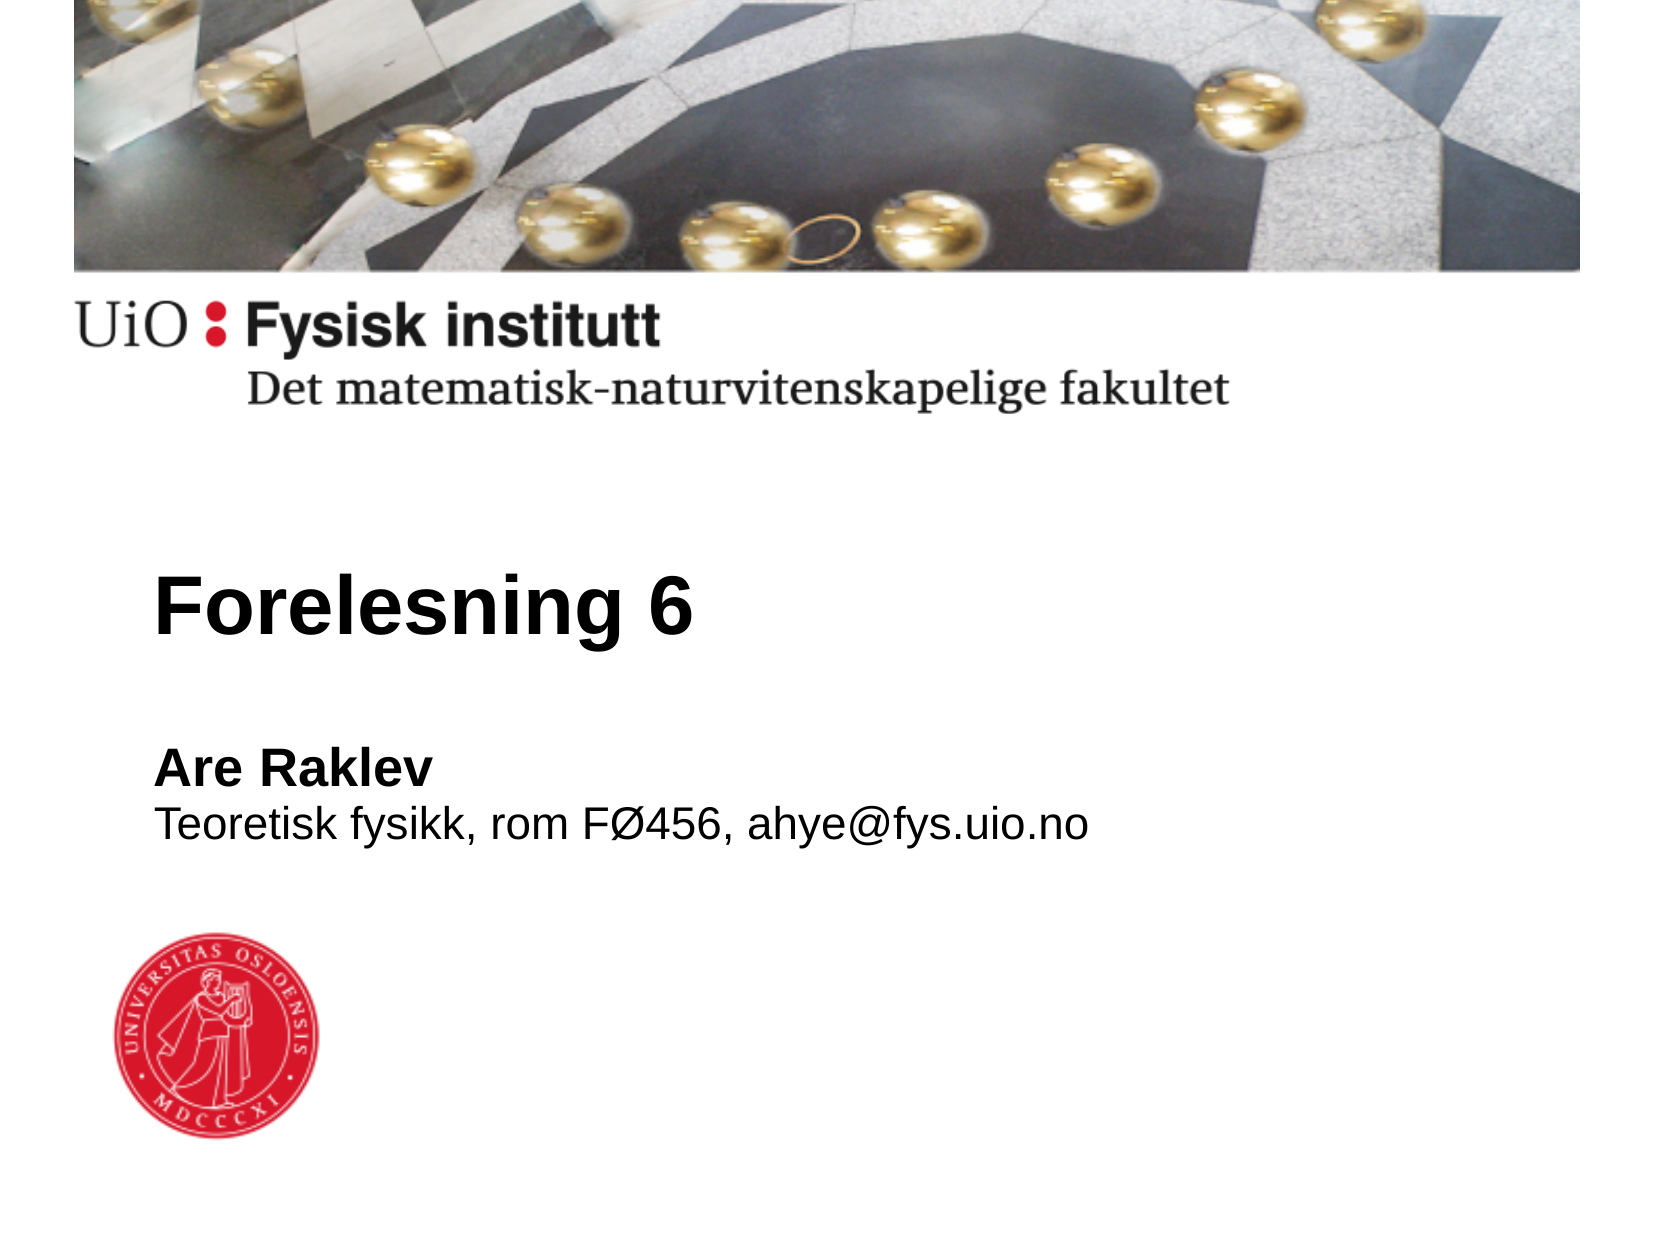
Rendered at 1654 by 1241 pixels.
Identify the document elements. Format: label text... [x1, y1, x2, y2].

picture [74, 0, 1580, 280]
title Are Raklev Teoretisk fysikk, rom FØ456, ahye@fys.uio.no [153, 725, 1500, 862]
picture [72, 292, 1238, 420]
picture [109, 927, 326, 1147]
subtitle Forelesning 6 [153, 545, 1418, 666]
